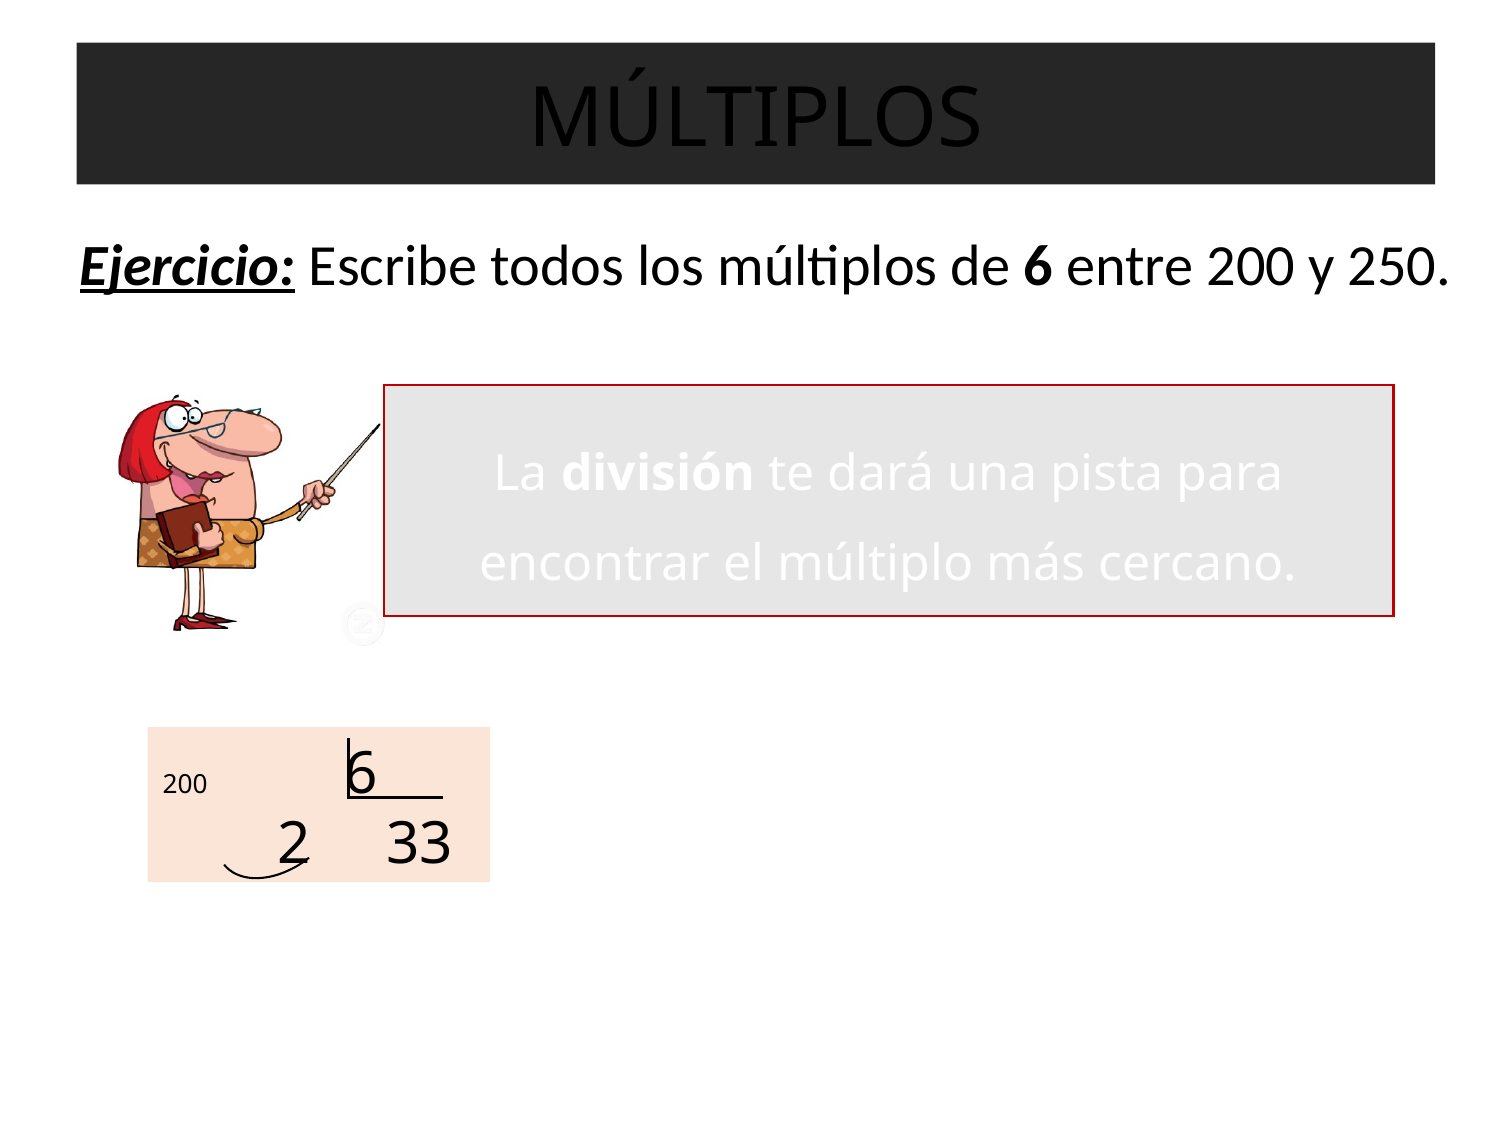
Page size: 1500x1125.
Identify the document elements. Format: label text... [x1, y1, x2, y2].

picture [112, 373, 390, 651]
text_box Ejercicio: Escribe todos los múltiplos de 6 entre 200 y 250. [64, 219, 1500, 799]
text_box MÚLTIPLOS [76, 42, 1436, 185]
text_box La división te dará una pista para encontrar el múltiplo más cercano. [383, 385, 1394, 617]
text_box 6 2 33 [147, 727, 491, 883]
